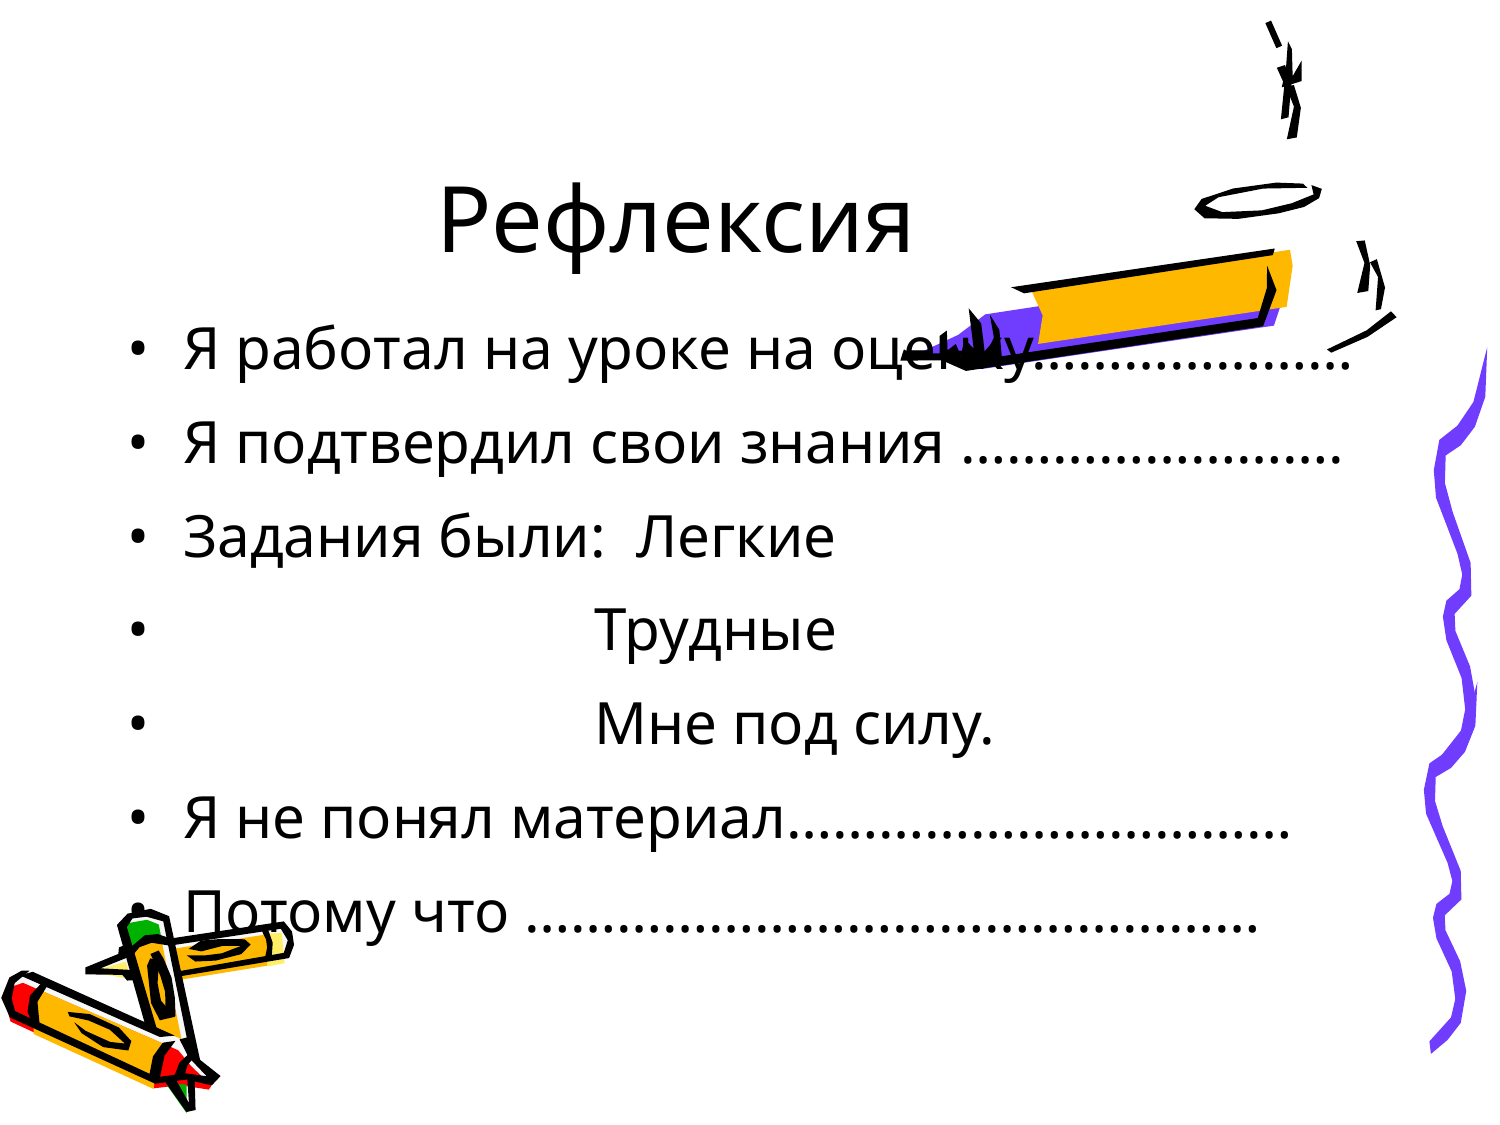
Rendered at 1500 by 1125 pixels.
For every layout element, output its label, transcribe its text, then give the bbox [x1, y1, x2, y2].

text_box Я работал на уроке на оценку………………… Я подтвердил свои знания ……………………. Задания были: Легкие Трудные Мне под силу. Я не понял материал…………………………… Потому что ………………………………………… [112, 299, 1376, 901]
text_box Рефлексия [112, 24, 1240, 288]
